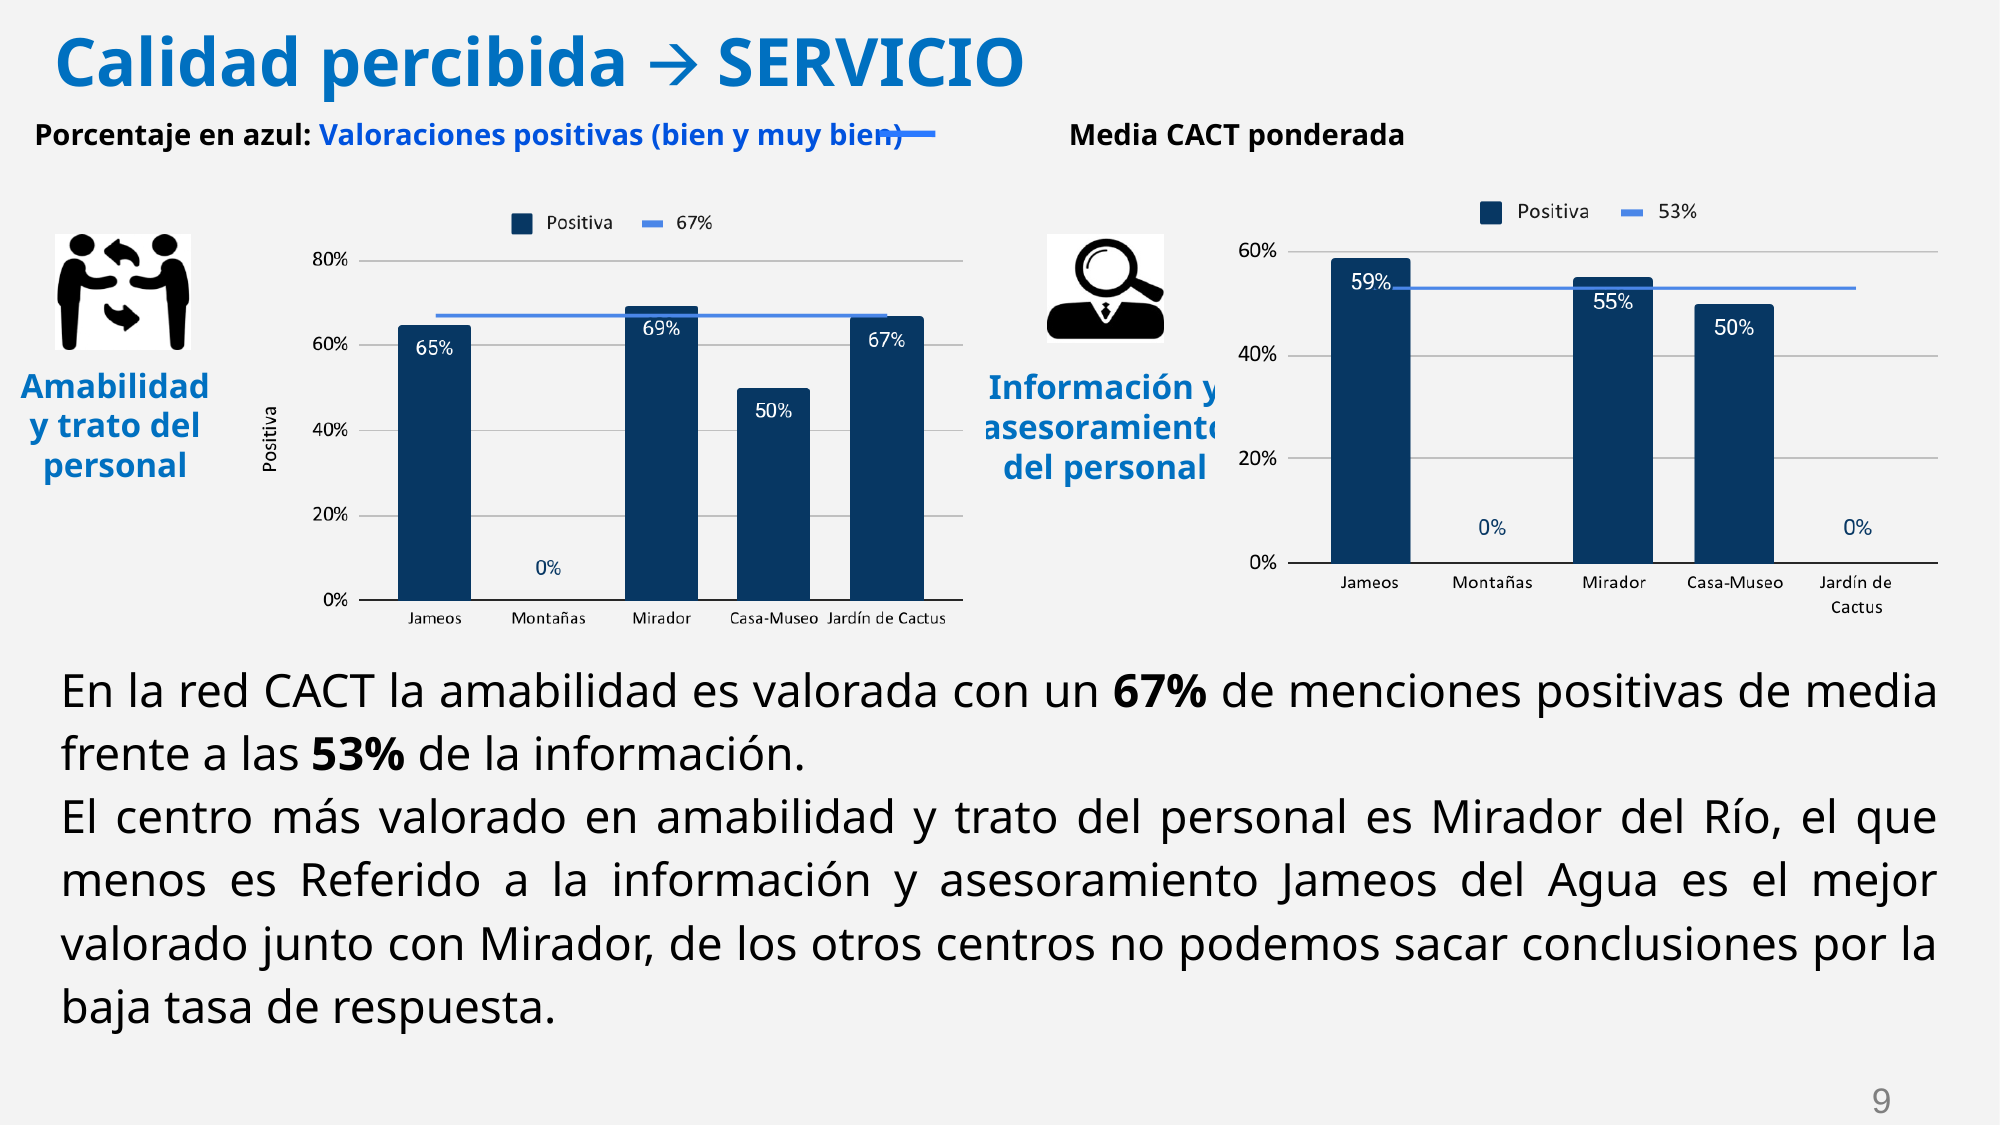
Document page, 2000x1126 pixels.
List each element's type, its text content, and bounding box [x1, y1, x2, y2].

slide_number <number> [1442, 1069, 1910, 1126]
text_box Porcentaje en azul: Valoraciones positivas (bien y muy bien) Media CACT ponderada [19, 109, 1988, 158]
text_box Amabilidad y trato del personal [0, 357, 231, 471]
picture [55, 234, 191, 350]
text_box En la red CACT la amabilidad es valorada con un 67% de menciones positivas de media frente a las 53% de la información. El centro más valorado en amabilidad y trato del personal es Mirador del Río, el que menos es Referido a la información y asesoramiento Jameos del Agua es el mejor valorado junto con Mirador, de los otros centros no podemos sacar conclusiones por la baja tasa de respuesta. [32, 625, 1968, 817]
text_box Calidad percibida 🡪 SERVICIO [54, 0, 1126, 109]
picture [1215, 178, 1961, 641]
picture [237, 190, 986, 651]
picture [1047, 234, 1164, 343]
text_box Información y asesoramiento del personal [986, 358, 1215, 495]
